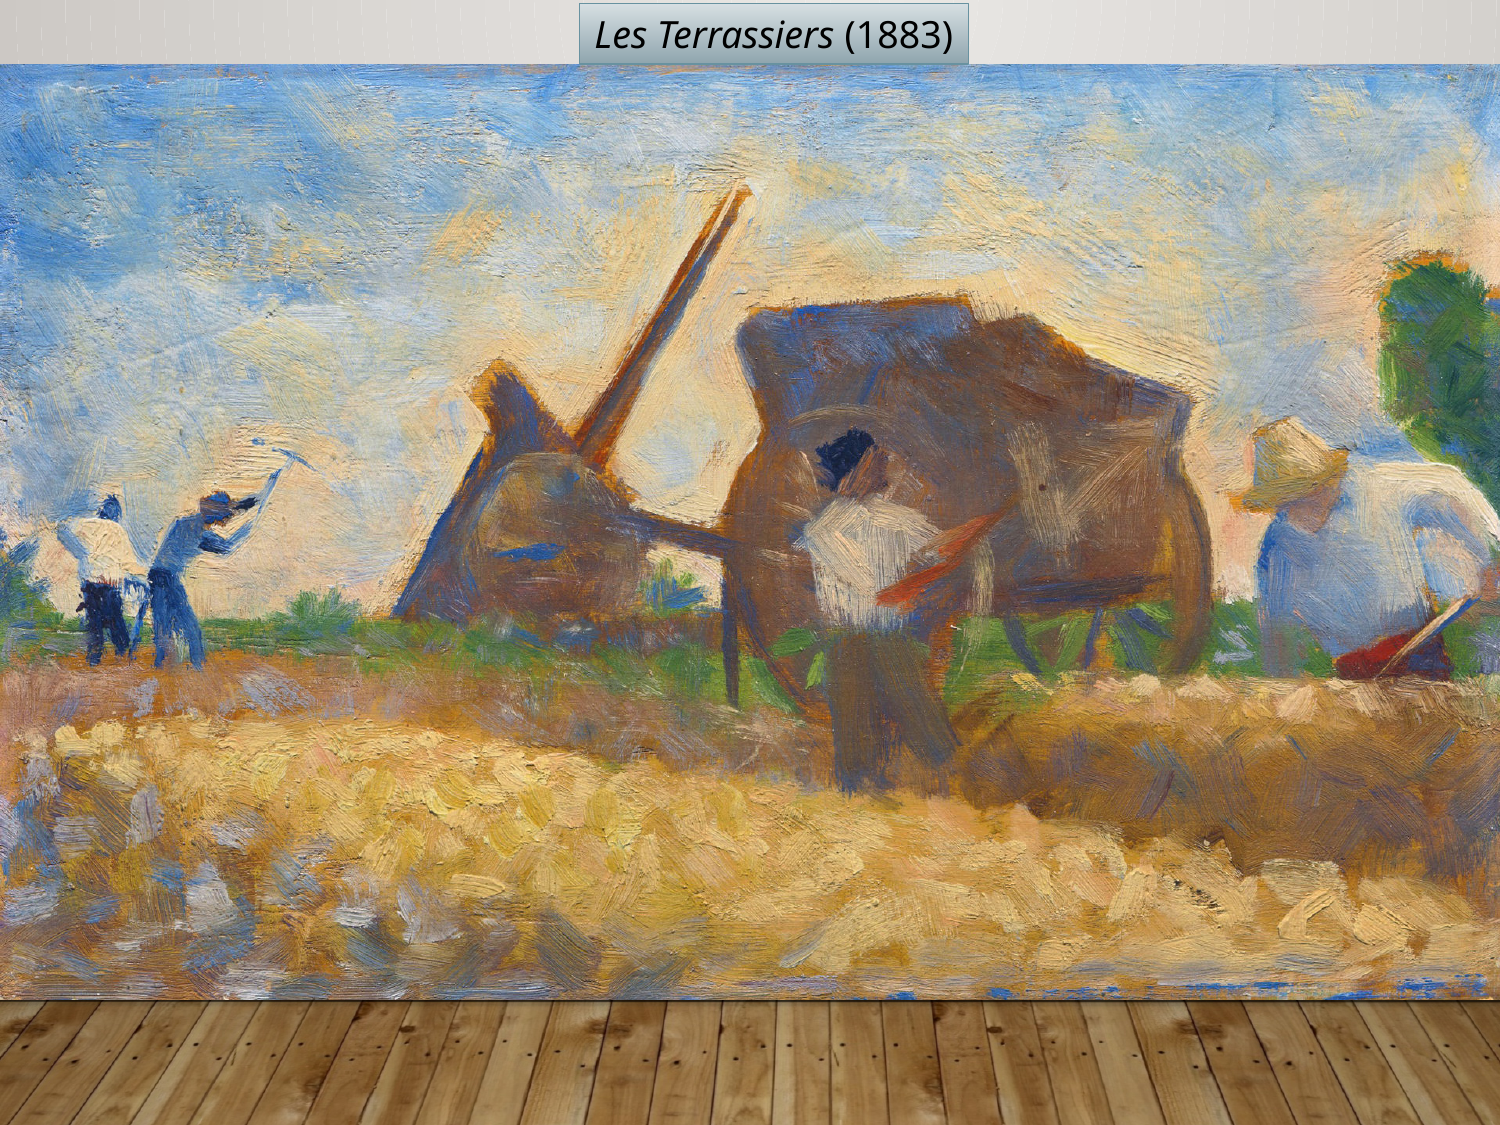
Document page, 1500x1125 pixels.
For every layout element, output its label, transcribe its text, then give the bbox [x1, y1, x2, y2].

text_box Les Terrassiers (1883) [579, 4, 968, 64]
picture [0, 64, 1500, 1000]
